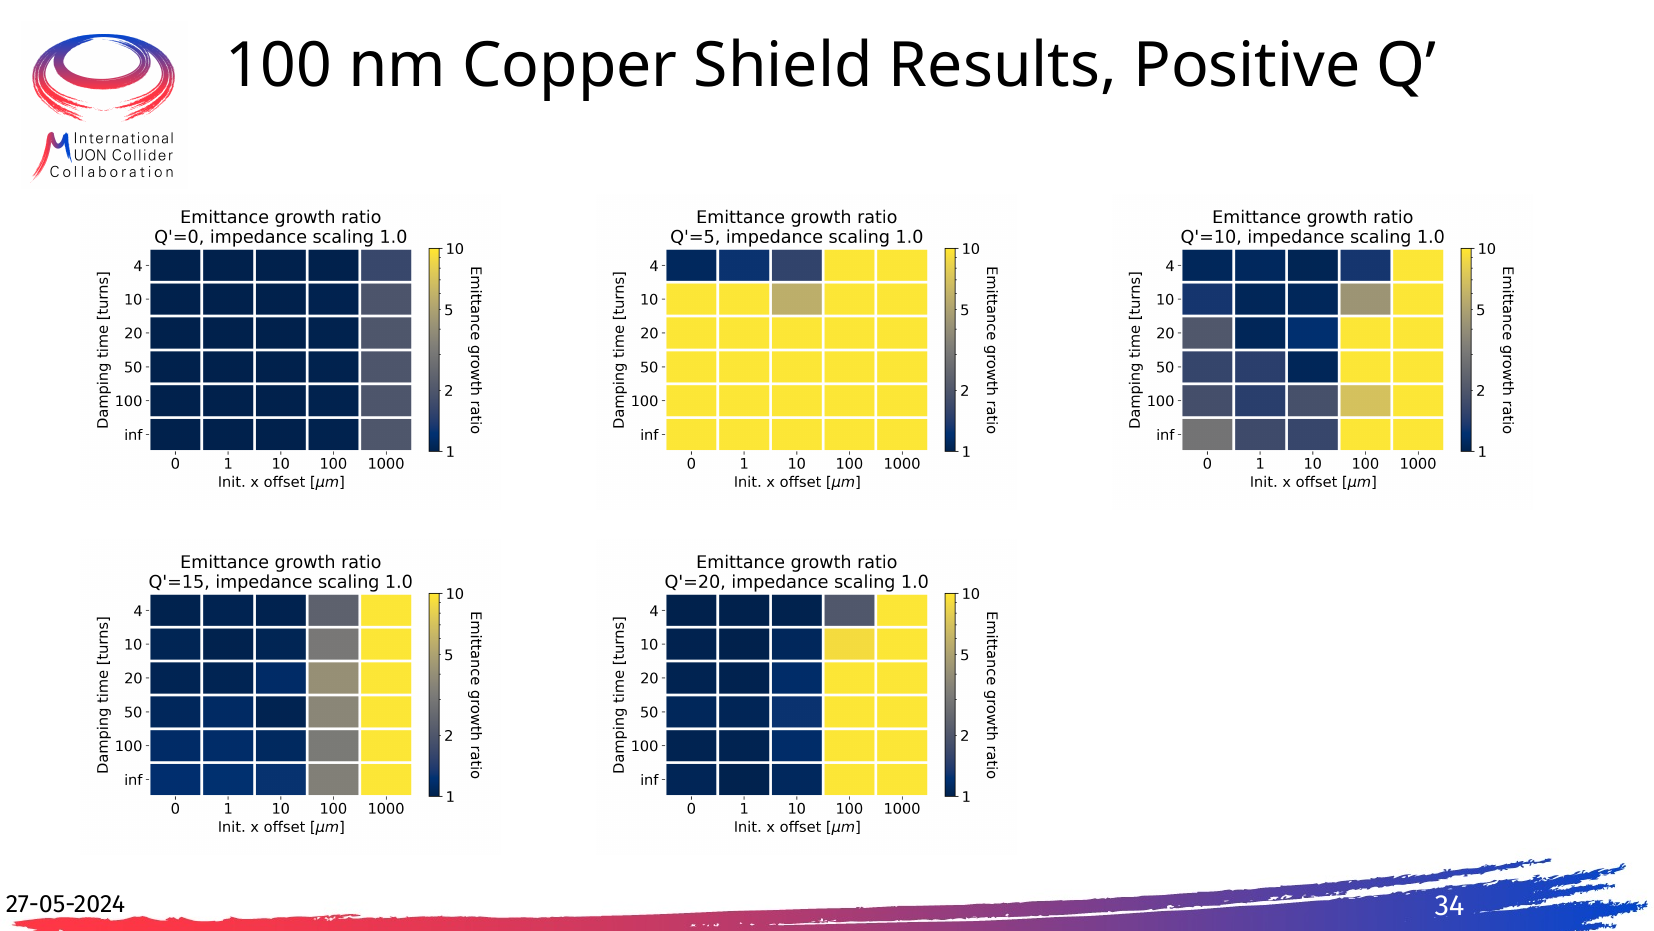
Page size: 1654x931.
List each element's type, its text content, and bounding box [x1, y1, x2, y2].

picture [80, 194, 501, 510]
picture [1112, 194, 1533, 510]
picture [596, 194, 1017, 510]
picture [0, 539, 1654, 931]
picture [21, 21, 188, 189]
title 100 nm Copper Shield Results, Positive Q’ [225, 19, 1571, 181]
